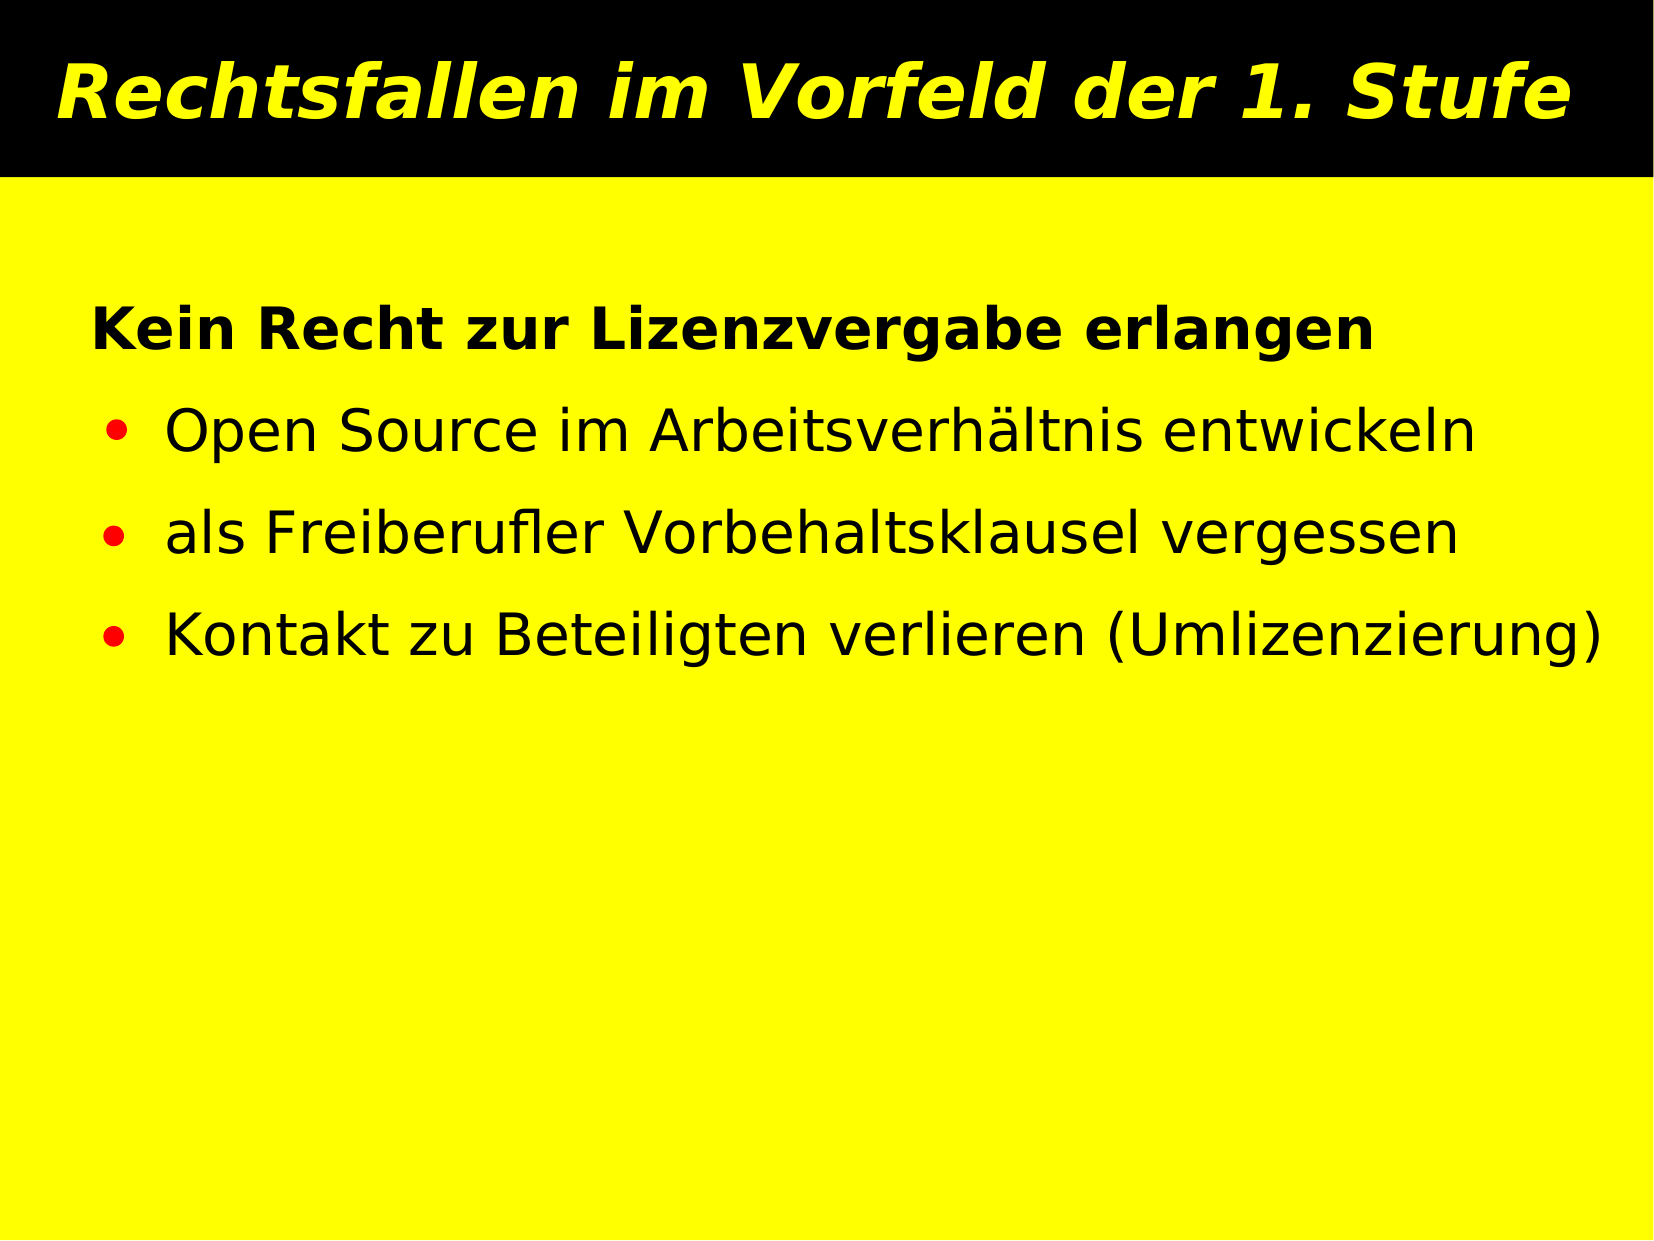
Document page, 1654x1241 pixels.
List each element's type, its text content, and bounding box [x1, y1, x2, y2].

text_box Kein Recht zur Lizenzvergabe erlangen Open Source im Arbeitsverhältnis entwickeln als Freiberufler Vorbehaltsklausel vergessen Kontakt zu Beteiligten verlieren (Umlizenzierung) [75, 288, 1620, 677]
text_box [0, 0, 1654, 1241]
text_box Rechtsfallen im Vorfeld der 1. Stufe [41, 41, 1562, 144]
